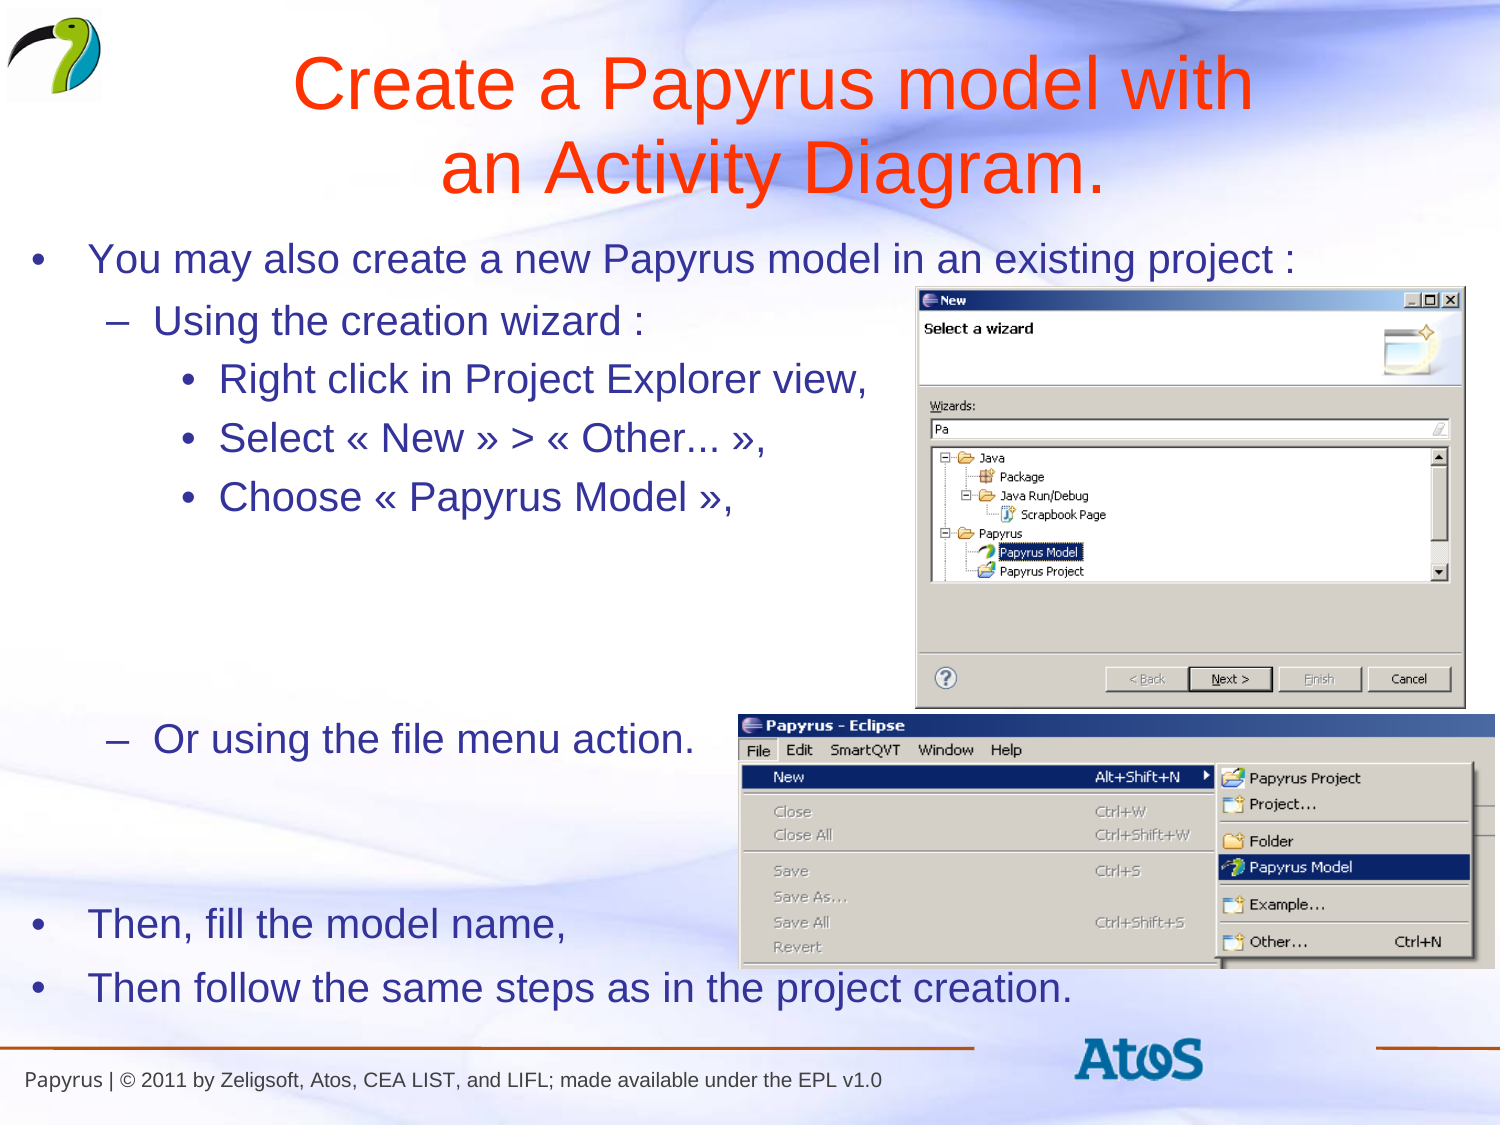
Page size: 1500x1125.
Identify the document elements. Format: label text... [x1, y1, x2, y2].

picture [0, 0, 1500, 1125]
title Create a Papyrus model with an Activity Diagram. [283, 41, 1264, 210]
list You may also create a new Papyrus model in an existing project : Using the creation wizard : Right click in Project Explorer view, Select « New » > « Other... », Choose « Papyrus Model », Or using the file menu action. Then, fill the model name, Then follow the same steps as in the project creation. [31, 236, 1469, 1015]
